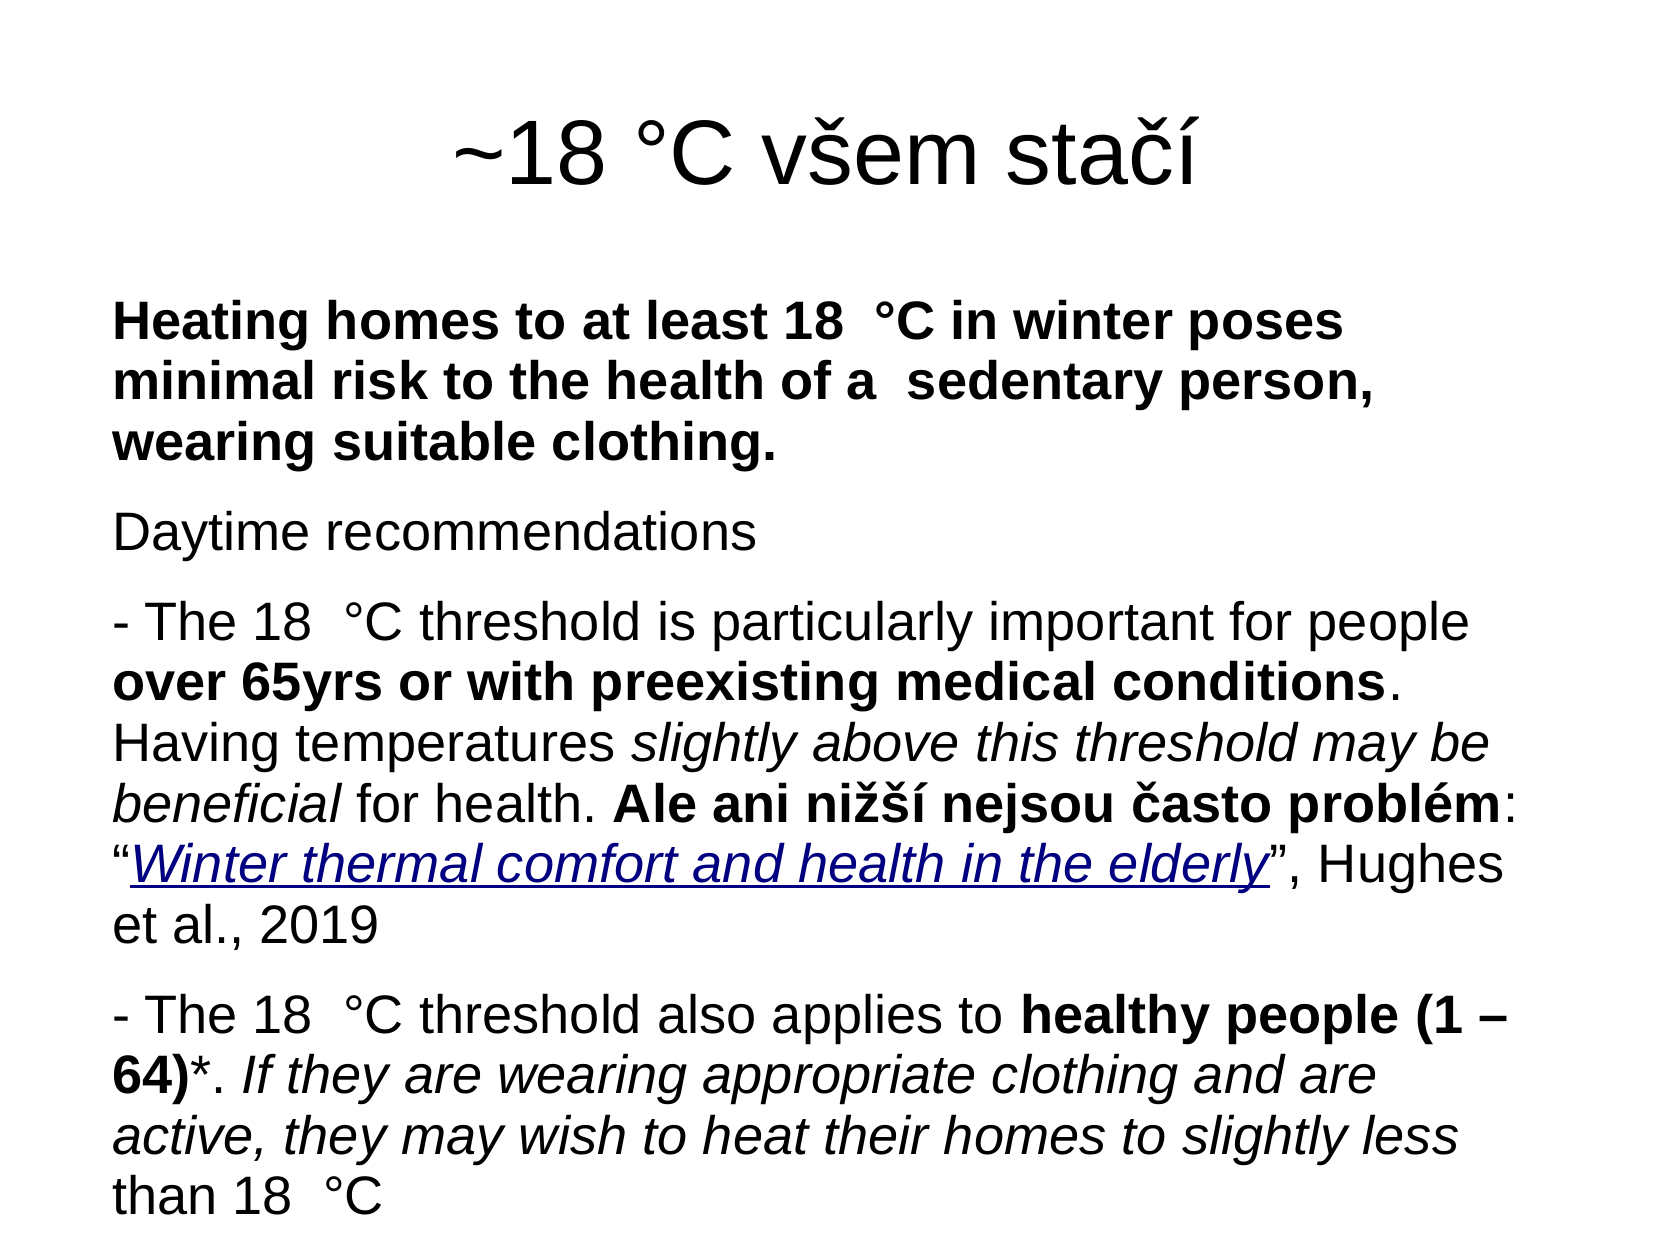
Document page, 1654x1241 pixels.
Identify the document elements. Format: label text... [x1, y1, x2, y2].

list Heating homes to at least 18 °C in winter poses minimal risk to the health of a sedentary person, wearing suitable clothing. Daytime recommendations - The 18 °C threshold is particularly important for people over 65yrs or with preexisting medical conditions. Having temperatures slightly above this threshold may be beneficial for health. Ale ani nižší nejsou často problém: “Winter thermal comfort and health in the elderly”, Hughes et al., 2019 - The 18 °C threshold also applies to healthy people (1 – 64)*. If they are wearing appropriate clothing and are active, they may wish to heat their homes to slightly less than 18 °C [82, 290, 1571, 1227]
title ~18 °C všem stačí [82, 49, 1571, 257]
